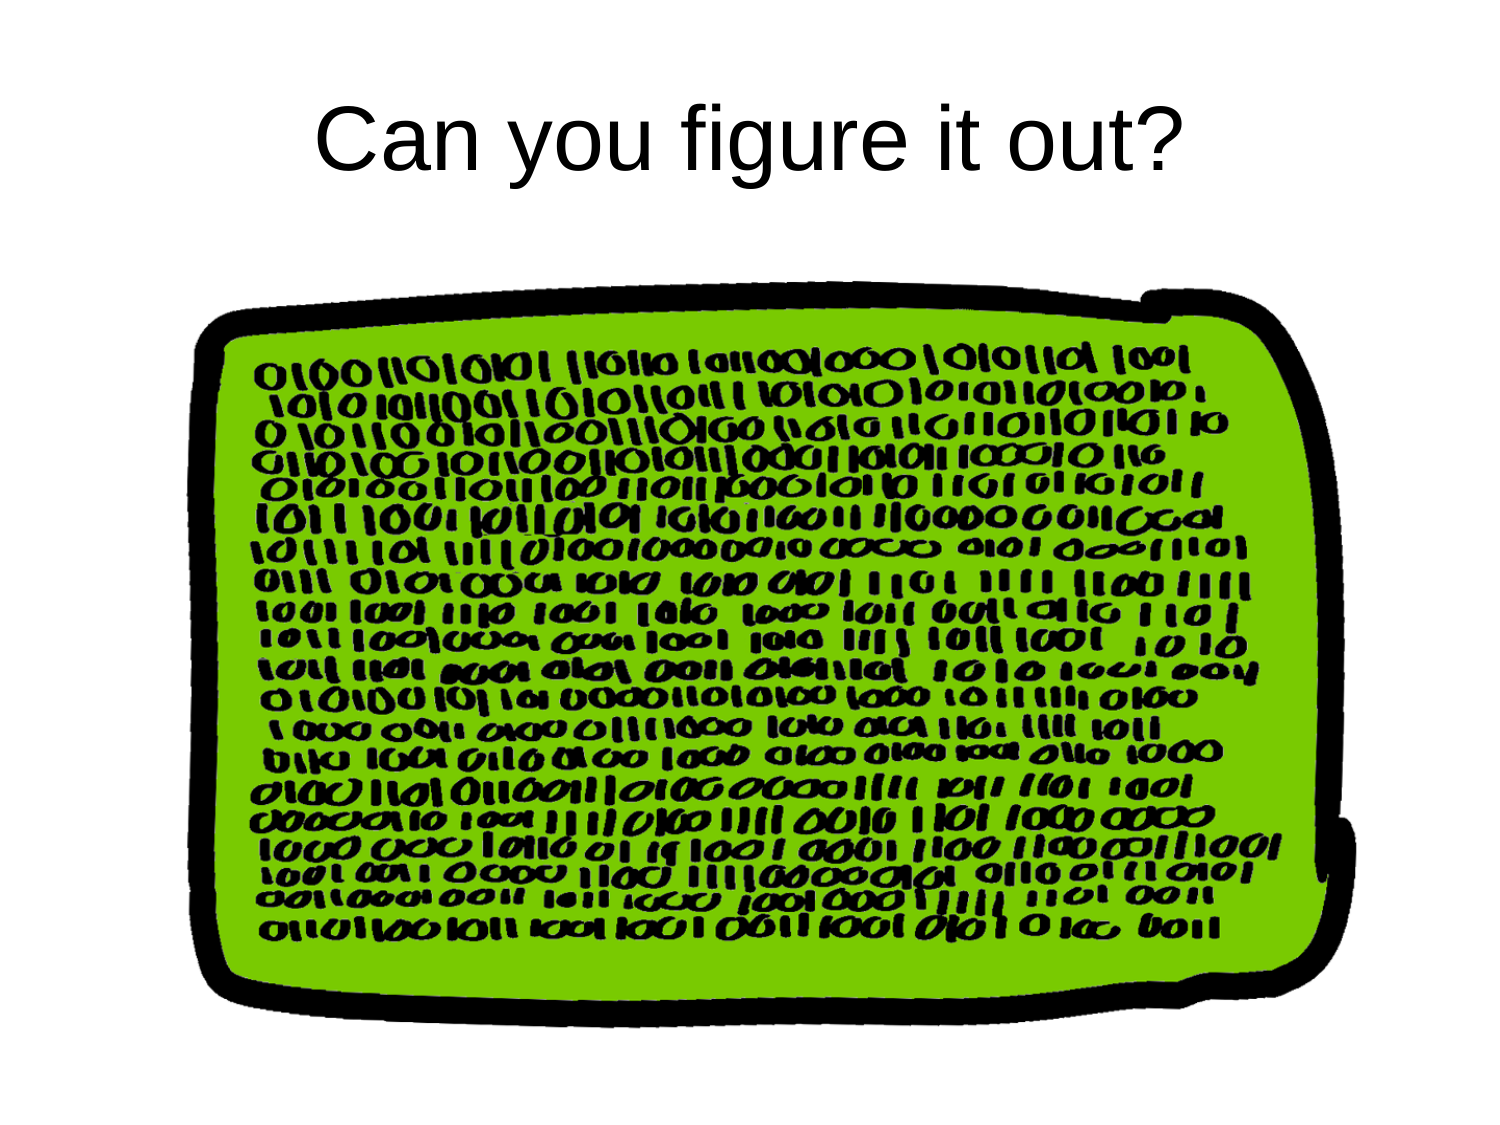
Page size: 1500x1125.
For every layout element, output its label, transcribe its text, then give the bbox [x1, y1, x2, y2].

title Can you figure it out? [75, 45, 1426, 233]
picture [0, 270, 1500, 1125]
